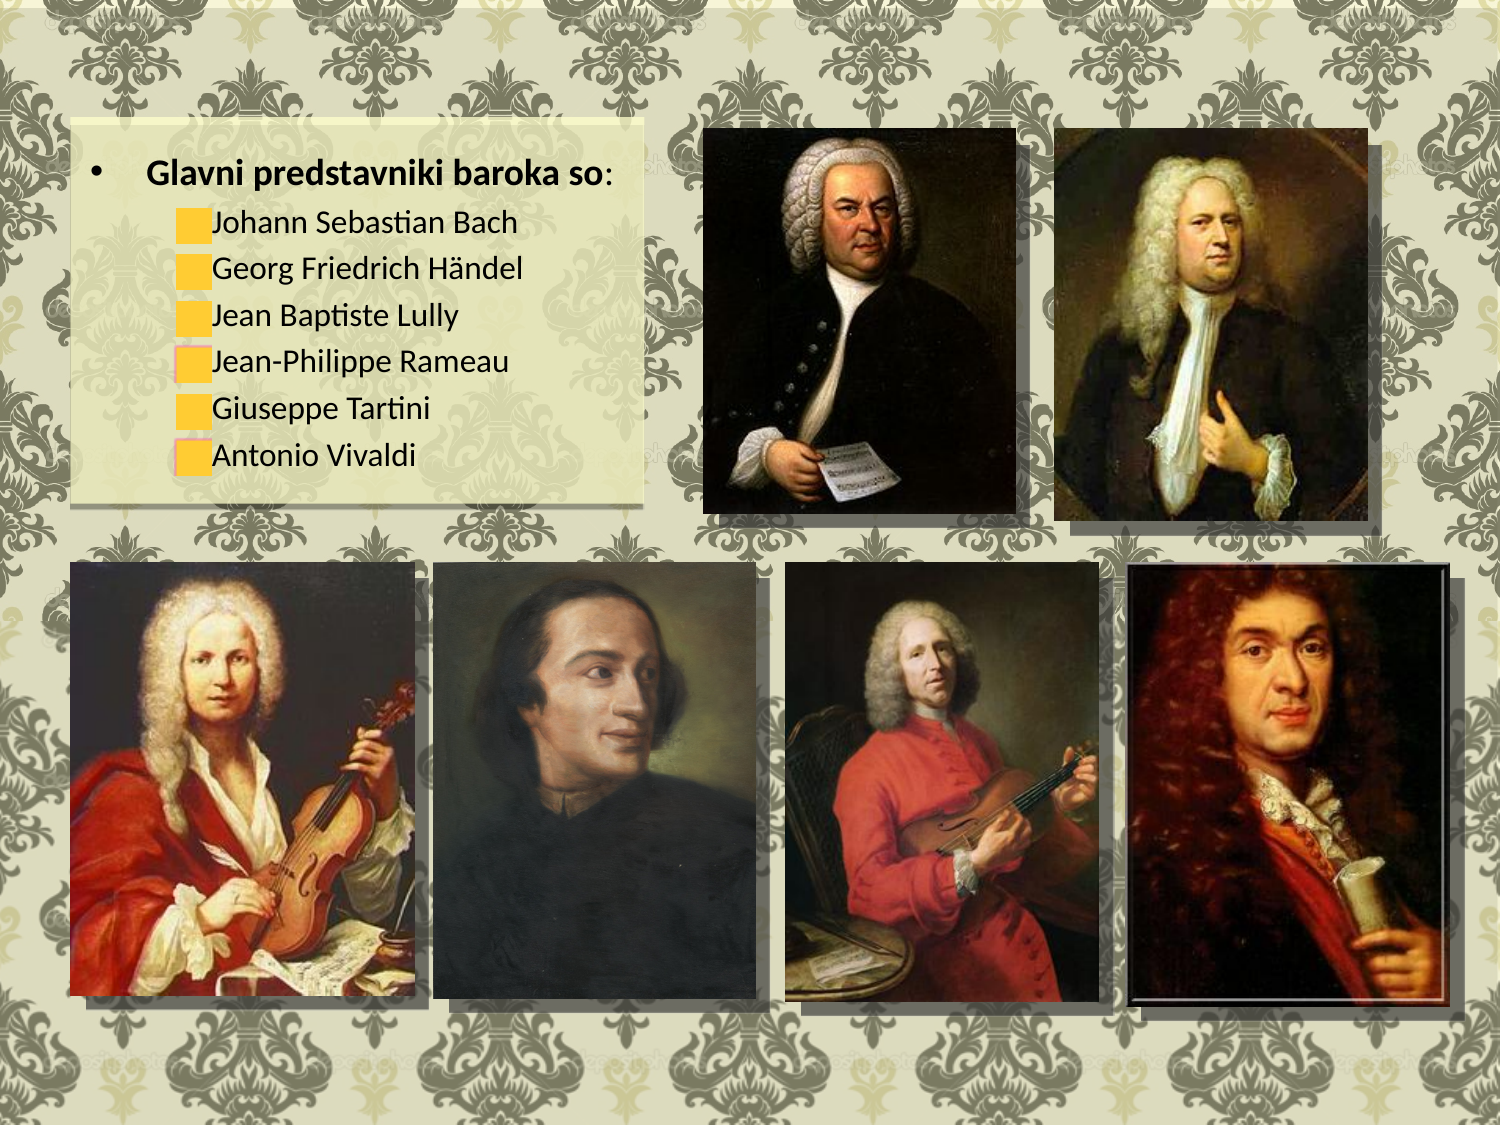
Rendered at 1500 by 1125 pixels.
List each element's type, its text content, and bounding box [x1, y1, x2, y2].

picture [70, 562, 415, 997]
list Glavni predstavniki baroka so: Johann Sebastian Bach Georg Friedrich Händel Jean Baptiste Lully Jean-Philippe Rameau Giuseppe Tartini Antonio Vivaldi [75, 140, 1425, 1005]
picture [703, 128, 1016, 514]
picture [1125, 562, 1450, 1007]
picture [785, 562, 1099, 1002]
picture [433, 562, 756, 999]
text_box [0, 0, 1500, 1125]
picture [1054, 128, 1368, 522]
